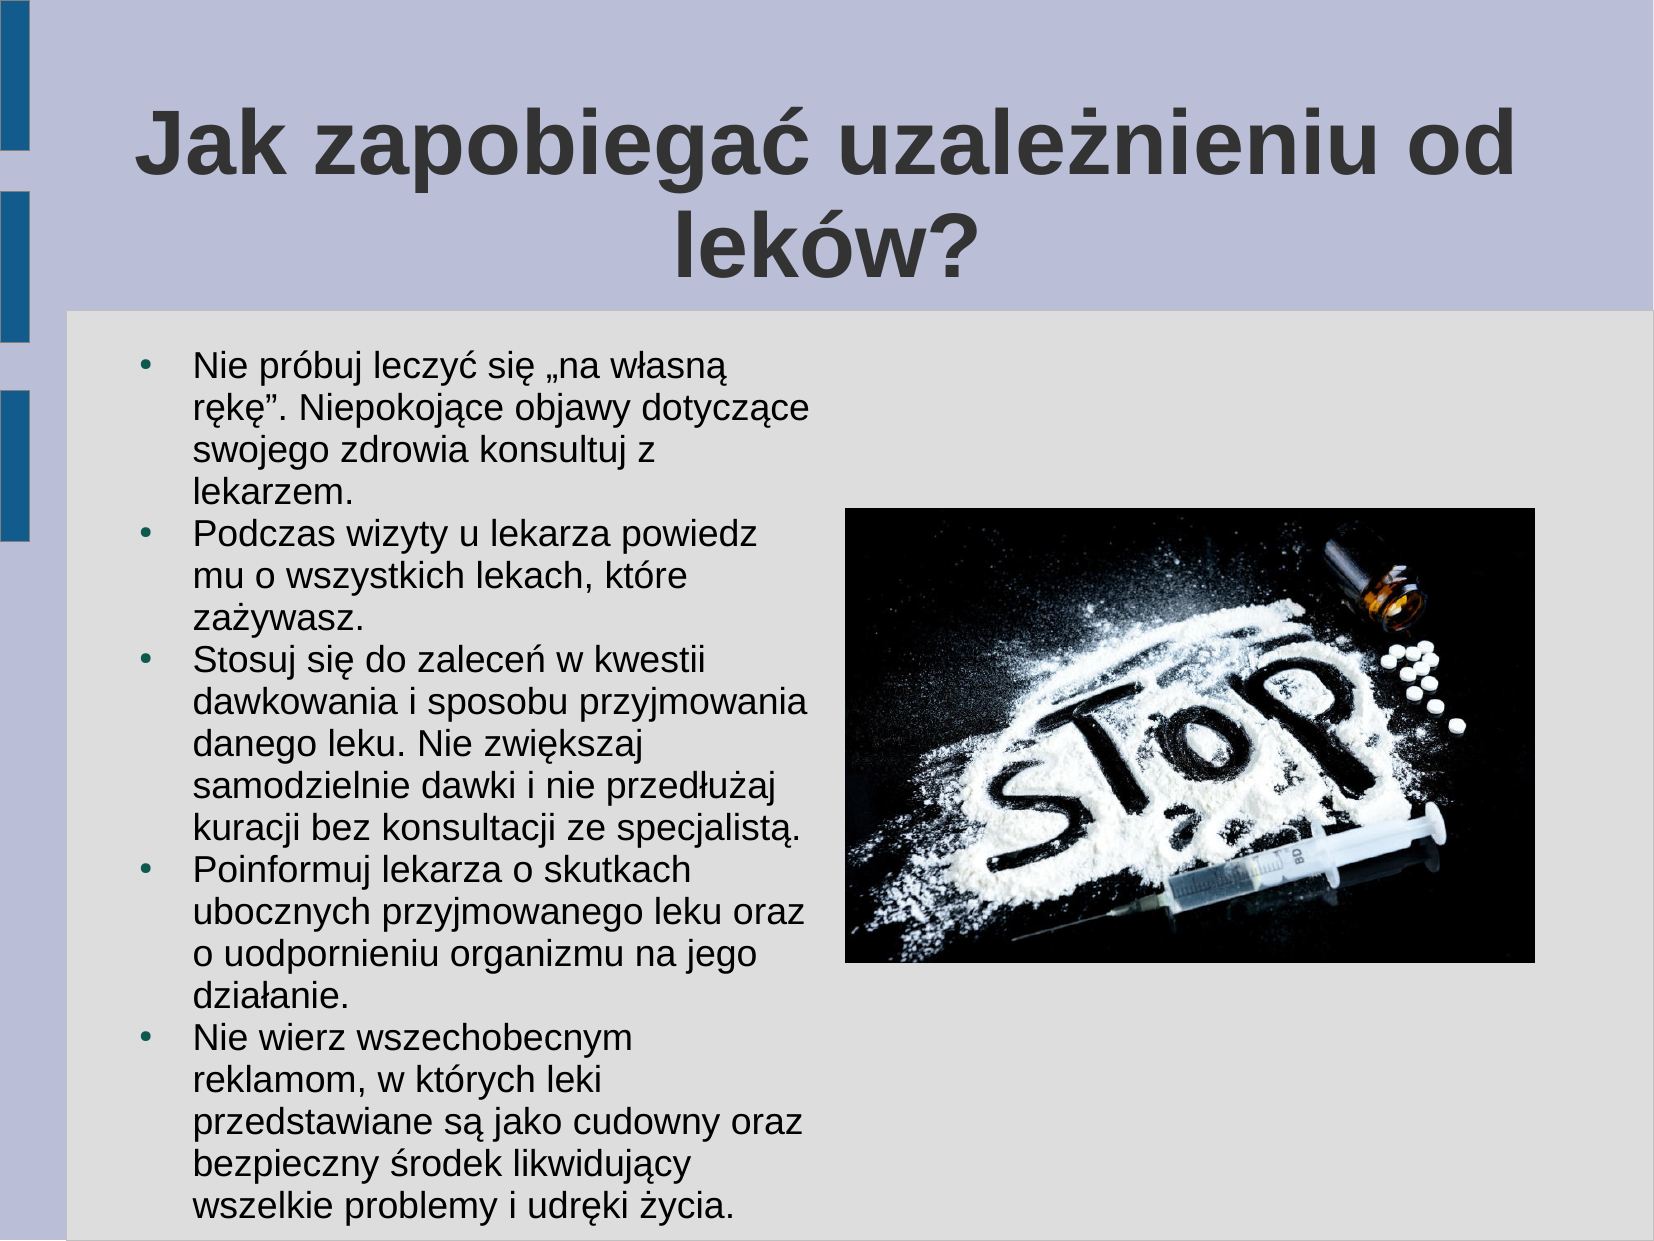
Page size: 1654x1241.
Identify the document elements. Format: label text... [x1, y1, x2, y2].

title Jak zapobiegać uzależnieniu od leków? [121, 91, 1534, 299]
list Nie próbuj leczyć się „na własną rękę”. Niepokojące objawy dotyczące swojego zdrowia konsultuj z lekarzem. Podczas wizyty u lekarza powiedz mu o wszystkich lekach, które zażywasz. Stosuj się do zaleceń w kwestii dawkowania i sposobu przyjmowania danego leku. Nie zwiększaj samodzielnie dawki i nie przedłużaj kuracji bez konsultacji ze specjalistą. Poinformuj lekarza o skutkach ubocznych przyjmowanego leku oraz o uodpornieniu organizmu na jego działanie. Nie wierz wszechobecnym reklamom, w których leki przedstawiane są jako cudowny oraz bezpieczny środek likwidujący wszelkie problemy i udręki życia. [121, 344, 811, 1228]
picture [845, 508, 1535, 963]
